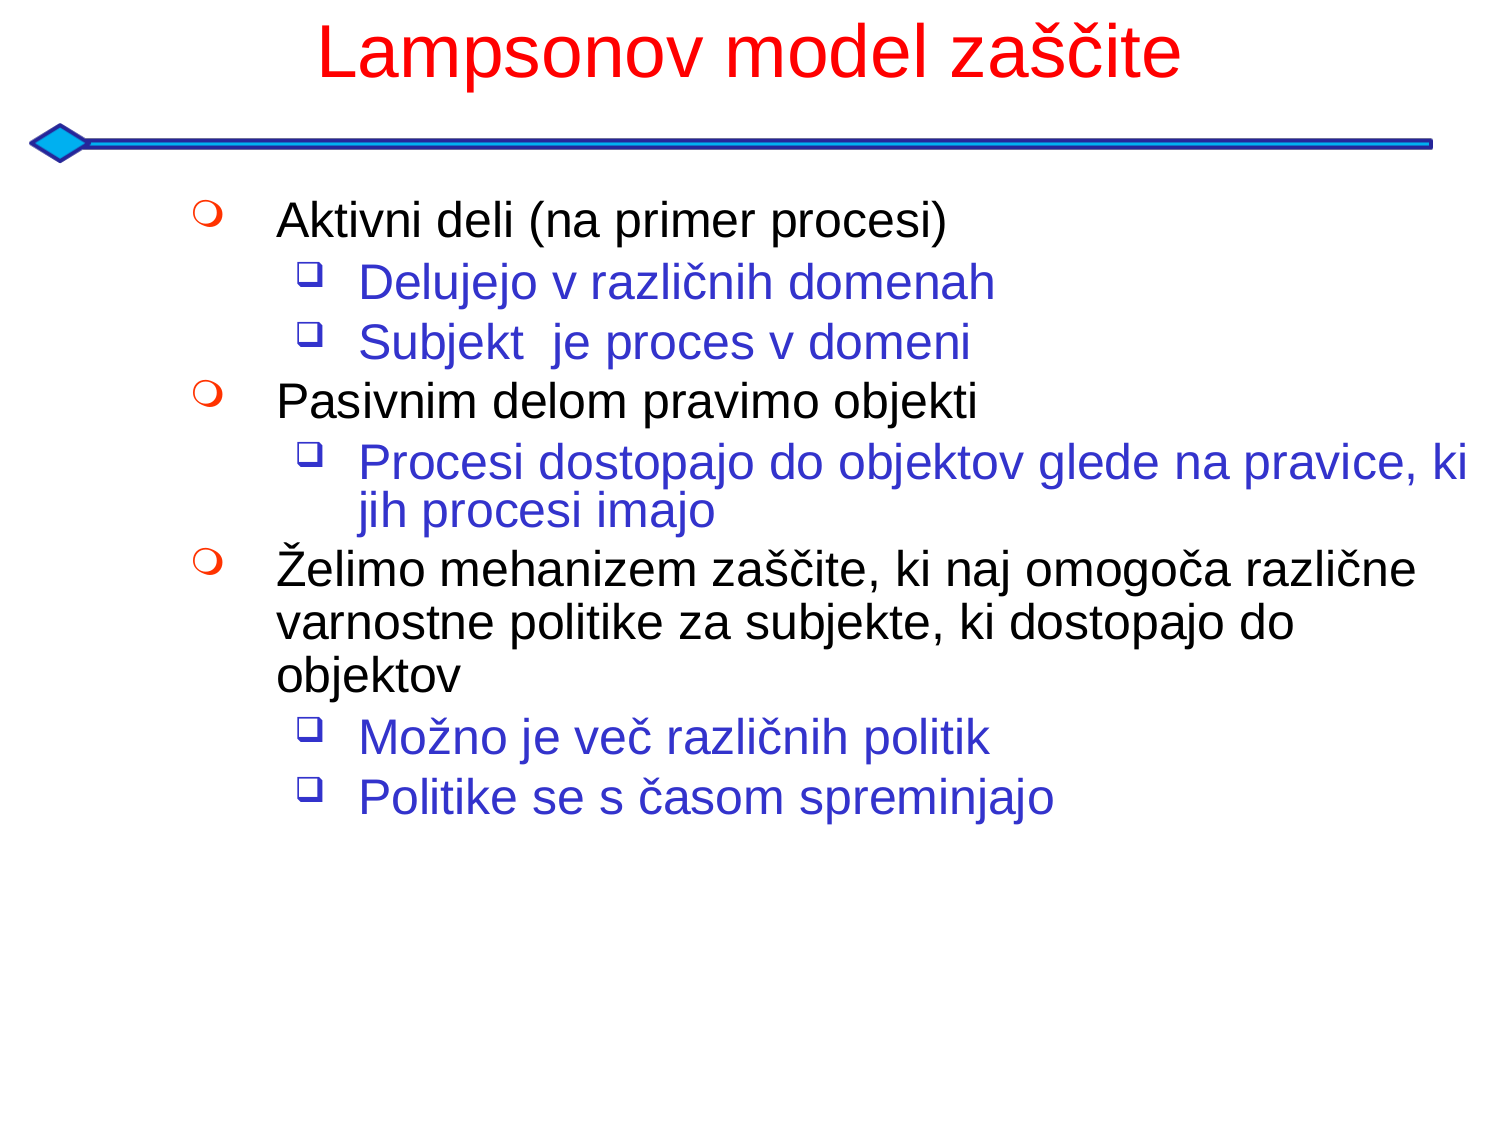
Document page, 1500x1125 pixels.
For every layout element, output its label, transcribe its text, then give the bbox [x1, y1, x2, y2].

picture [28, 122, 1434, 164]
title Lampsonov model zaščite [88, 0, 1412, 113]
list Aktivni deli (na primer procesi) Delujejo v različnih domenah Subjekt je proces v domeni Pasivnim delom pravimo objekti Procesi dostopajo do objektov glede na pravice, ki jih procesi imajo Želimo mehanizem zaščite, ki naj omogoča različne varnostne politike za subjekte, ki dostopajo do objektov Možno je več različnih politik Politike se s časom spreminjajo [174, 187, 1500, 1061]
